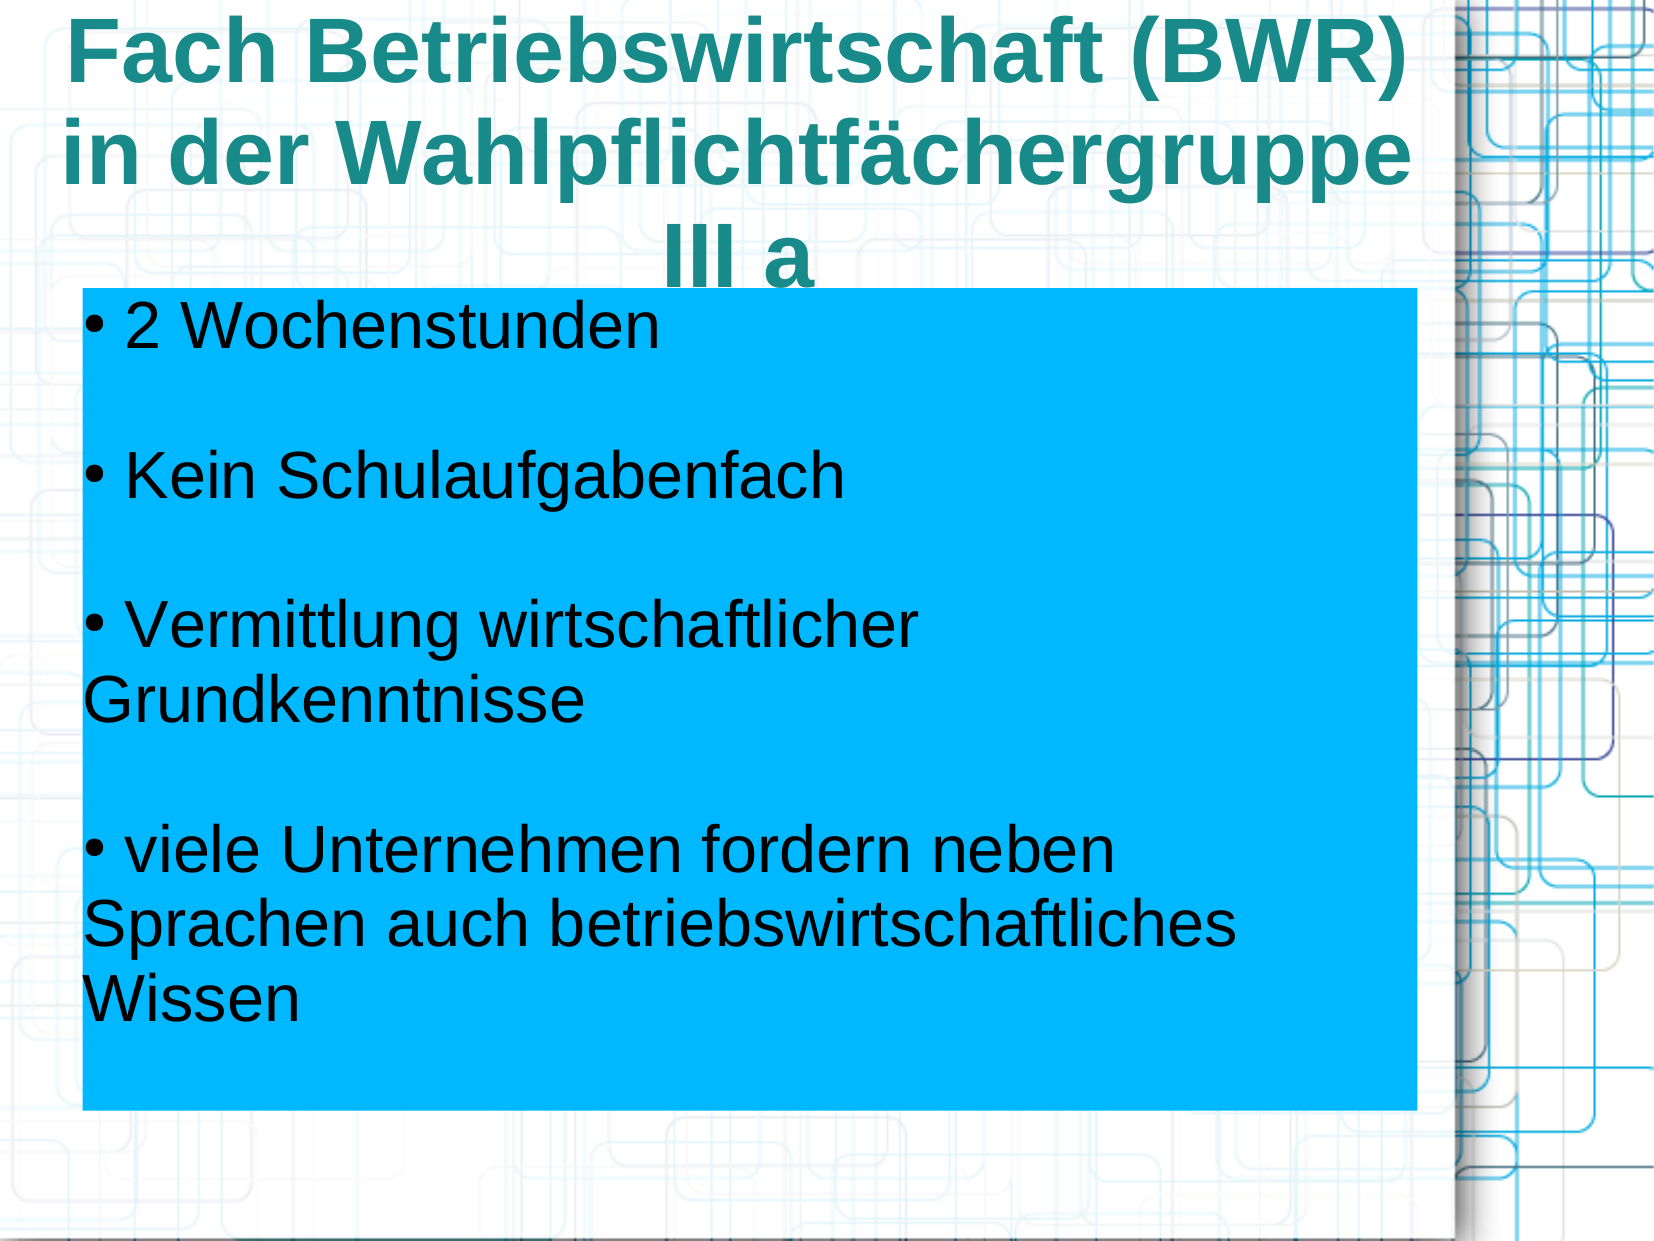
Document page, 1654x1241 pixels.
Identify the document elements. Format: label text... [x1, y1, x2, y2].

picture [0, 0, 1654, 1241]
subtitle 2 Wochenstunden Kein Schulaufgabenfach Vermittlung wirtschaftlicher Grundkenntnisse viele Unternehmen fordern neben Sprachen auch betriebswirtschaftliches Wissen [82, 288, 1418, 1111]
title Fach Betriebswirtschaft (BWR) in der Wahlpflichtfächergruppe III a [59, 0, 1418, 307]
